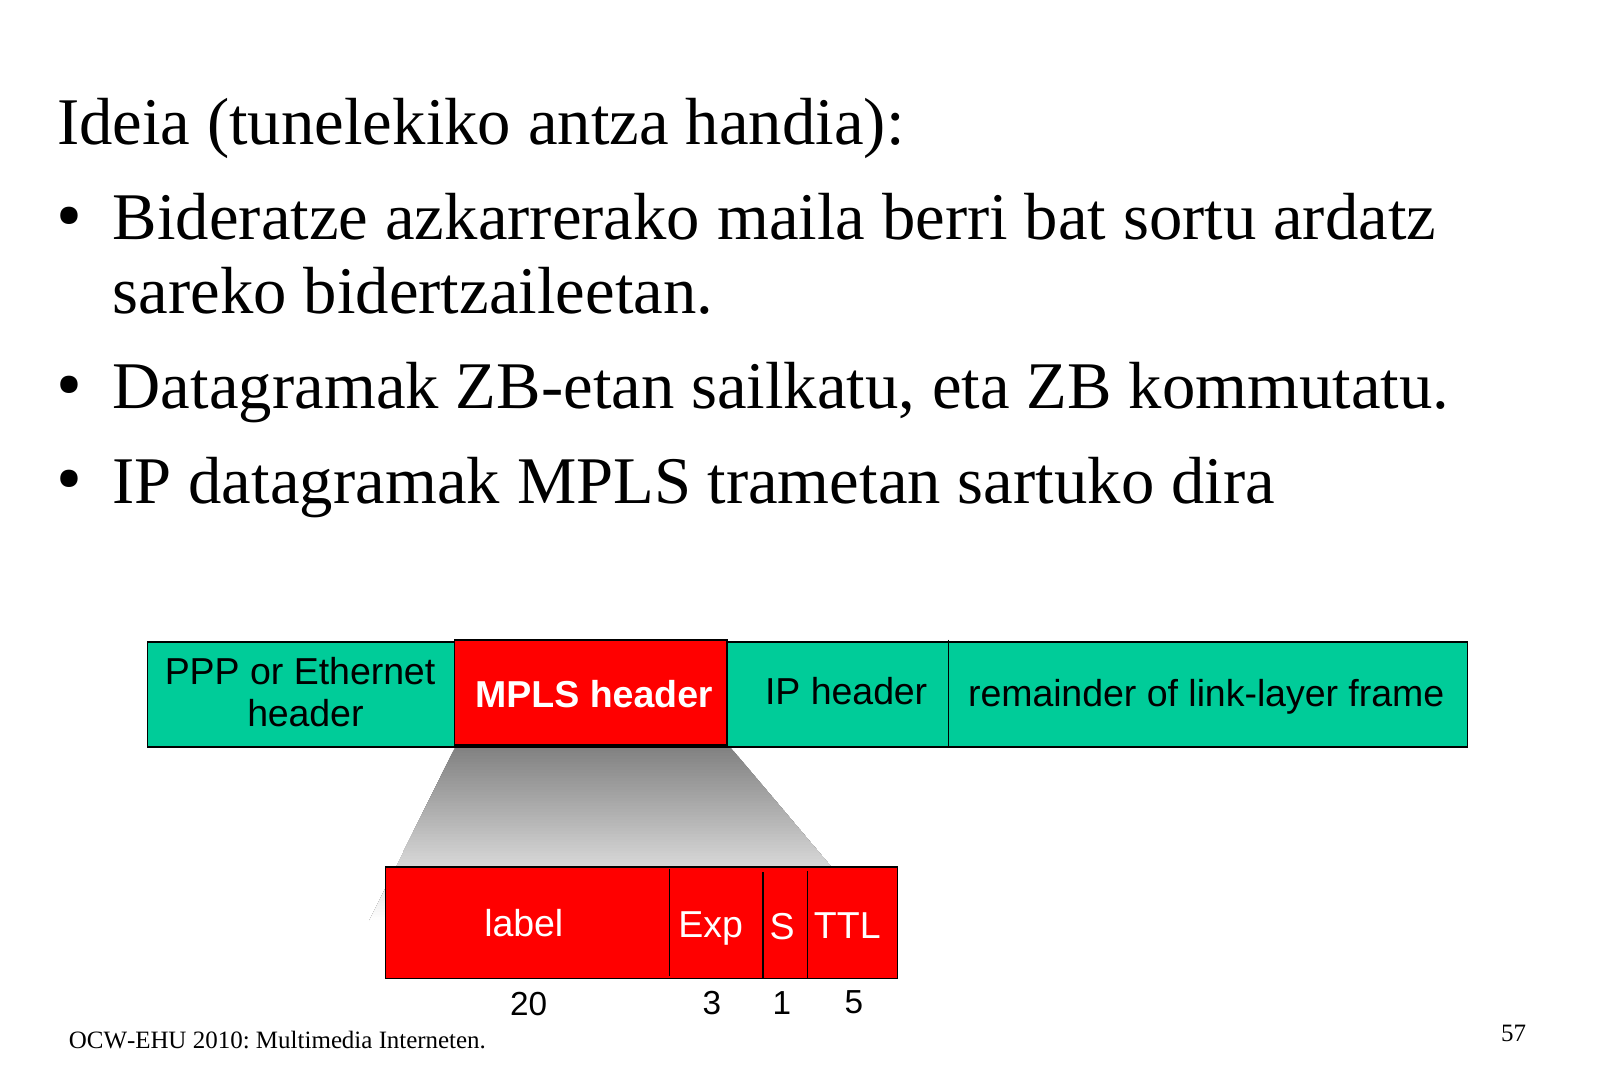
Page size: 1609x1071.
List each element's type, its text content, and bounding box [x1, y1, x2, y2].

text_box 3 [687, 977, 736, 1030]
list Ideia (tunelekiko antza handia): Bideratze azkarrerako maila berri bat sortu ardatz sareko bidertzaileetan. Datagramak ZB-etan sailkatu, eta ZB kommutatu. IP datagramak MPLS trametan sartuko dira [41, 77, 1555, 916]
text_box S [754, 897, 762, 955]
text_box TTL [808, 896, 896, 955]
text_box remainder of link-layer frame [953, 664, 1460, 723]
text_box [147, 639, 1468, 979]
text_box MPLS header [460, 665, 728, 724]
text_box S [764, 897, 799, 955]
text_box TTL [799, 896, 807, 955]
text_box 20 [495, 978, 563, 1031]
text_box label [469, 894, 579, 953]
text_box IP header [750, 663, 943, 721]
text_box Exp [670, 896, 758, 954]
text_box 1 [757, 976, 806, 1030]
text_box PPP or Ethernet header [149, 642, 454, 743]
text_box Exp [663, 896, 669, 954]
text_box 5 [829, 976, 879, 1029]
